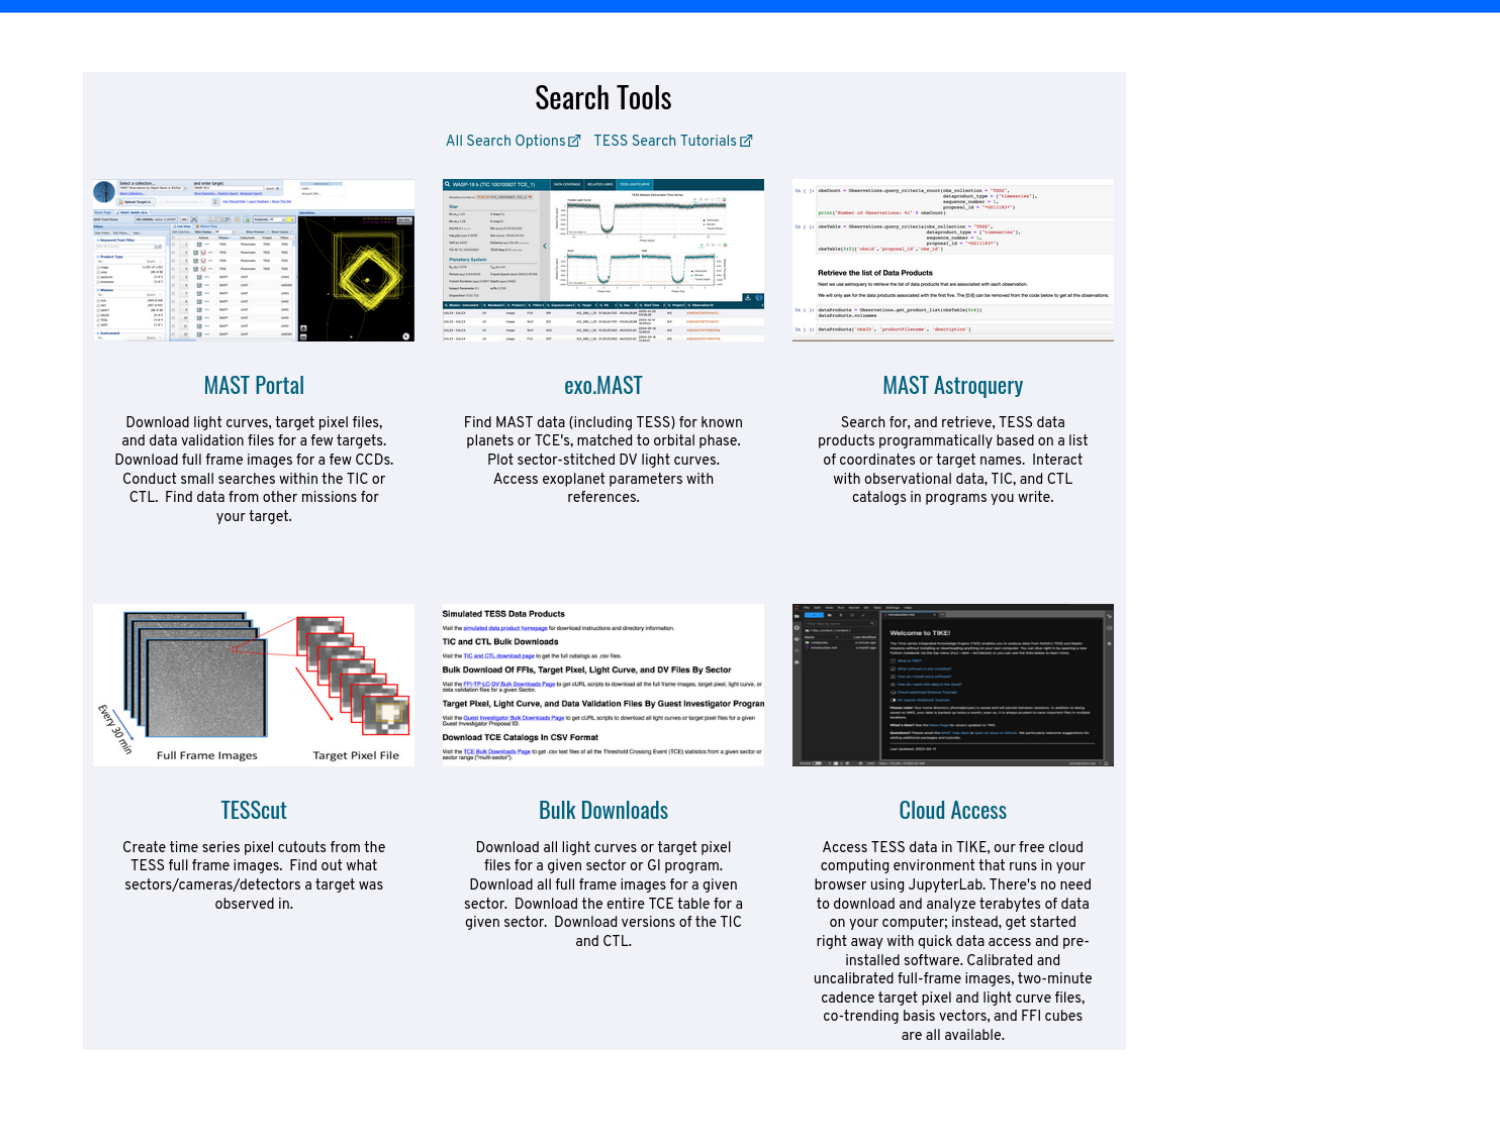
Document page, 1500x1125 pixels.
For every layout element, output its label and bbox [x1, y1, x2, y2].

picture [83, 72, 1126, 1051]
